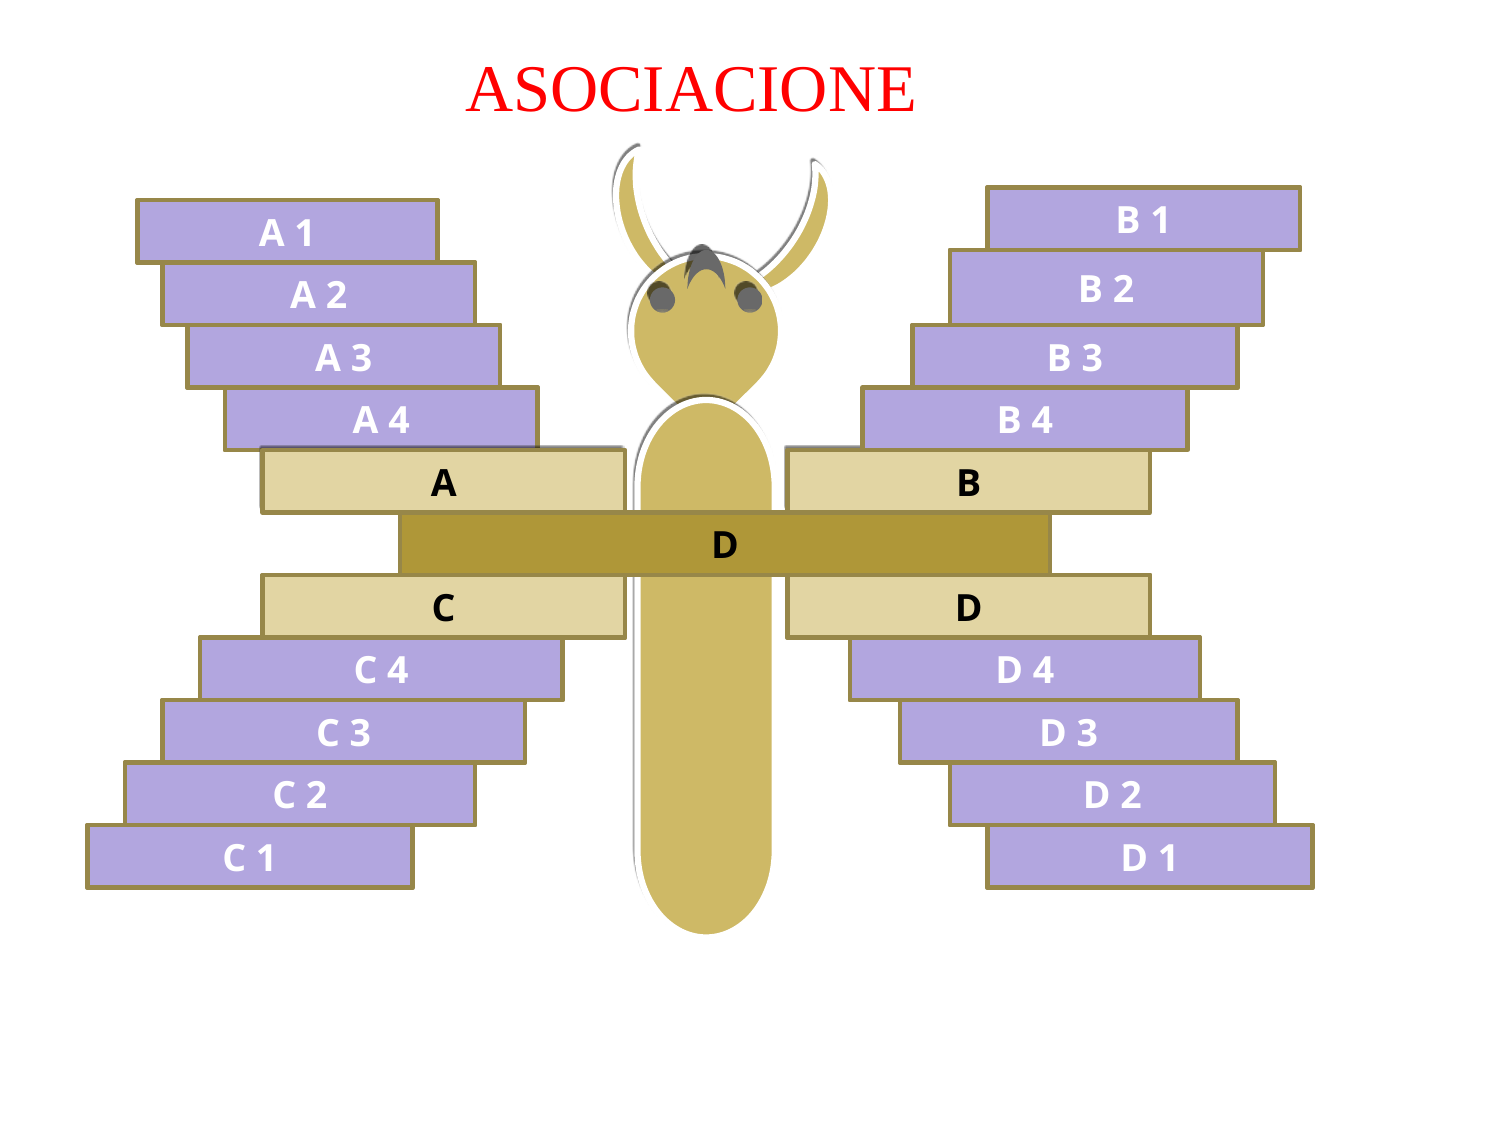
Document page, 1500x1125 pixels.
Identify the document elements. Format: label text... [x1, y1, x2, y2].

text_box C [263, 575, 625, 638]
text_box C 2 [125, 763, 475, 825]
text_box C 1 [87, 825, 413, 888]
text_box C 3 [163, 700, 525, 763]
text_box D 1 [987, 825, 1313, 888]
text_box D [788, 575, 1150, 638]
text_box B 2 [950, 250, 1263, 325]
text_box B [788, 450, 1150, 513]
text_box A 1 [137, 200, 438, 263]
text_box ASOCIACIONE [450, 37, 1013, 134]
text_box D 3 [900, 700, 1237, 763]
text_box C 4 [200, 638, 563, 700]
text_box B 1 [988, 187, 1300, 250]
text_box A 2 [163, 262, 475, 325]
text_box B 3 [912, 325, 1238, 388]
text_box B 4 [862, 388, 1187, 450]
text_box [637, 575, 775, 938]
text_box D 2 [950, 763, 1275, 825]
text_box D 4 [850, 638, 1200, 700]
text_box A 3 [188, 325, 500, 388]
text_box A 4 [225, 388, 538, 450]
text_box [616, 149, 832, 512]
text_box A [263, 450, 625, 513]
text_box D [400, 512, 1050, 575]
